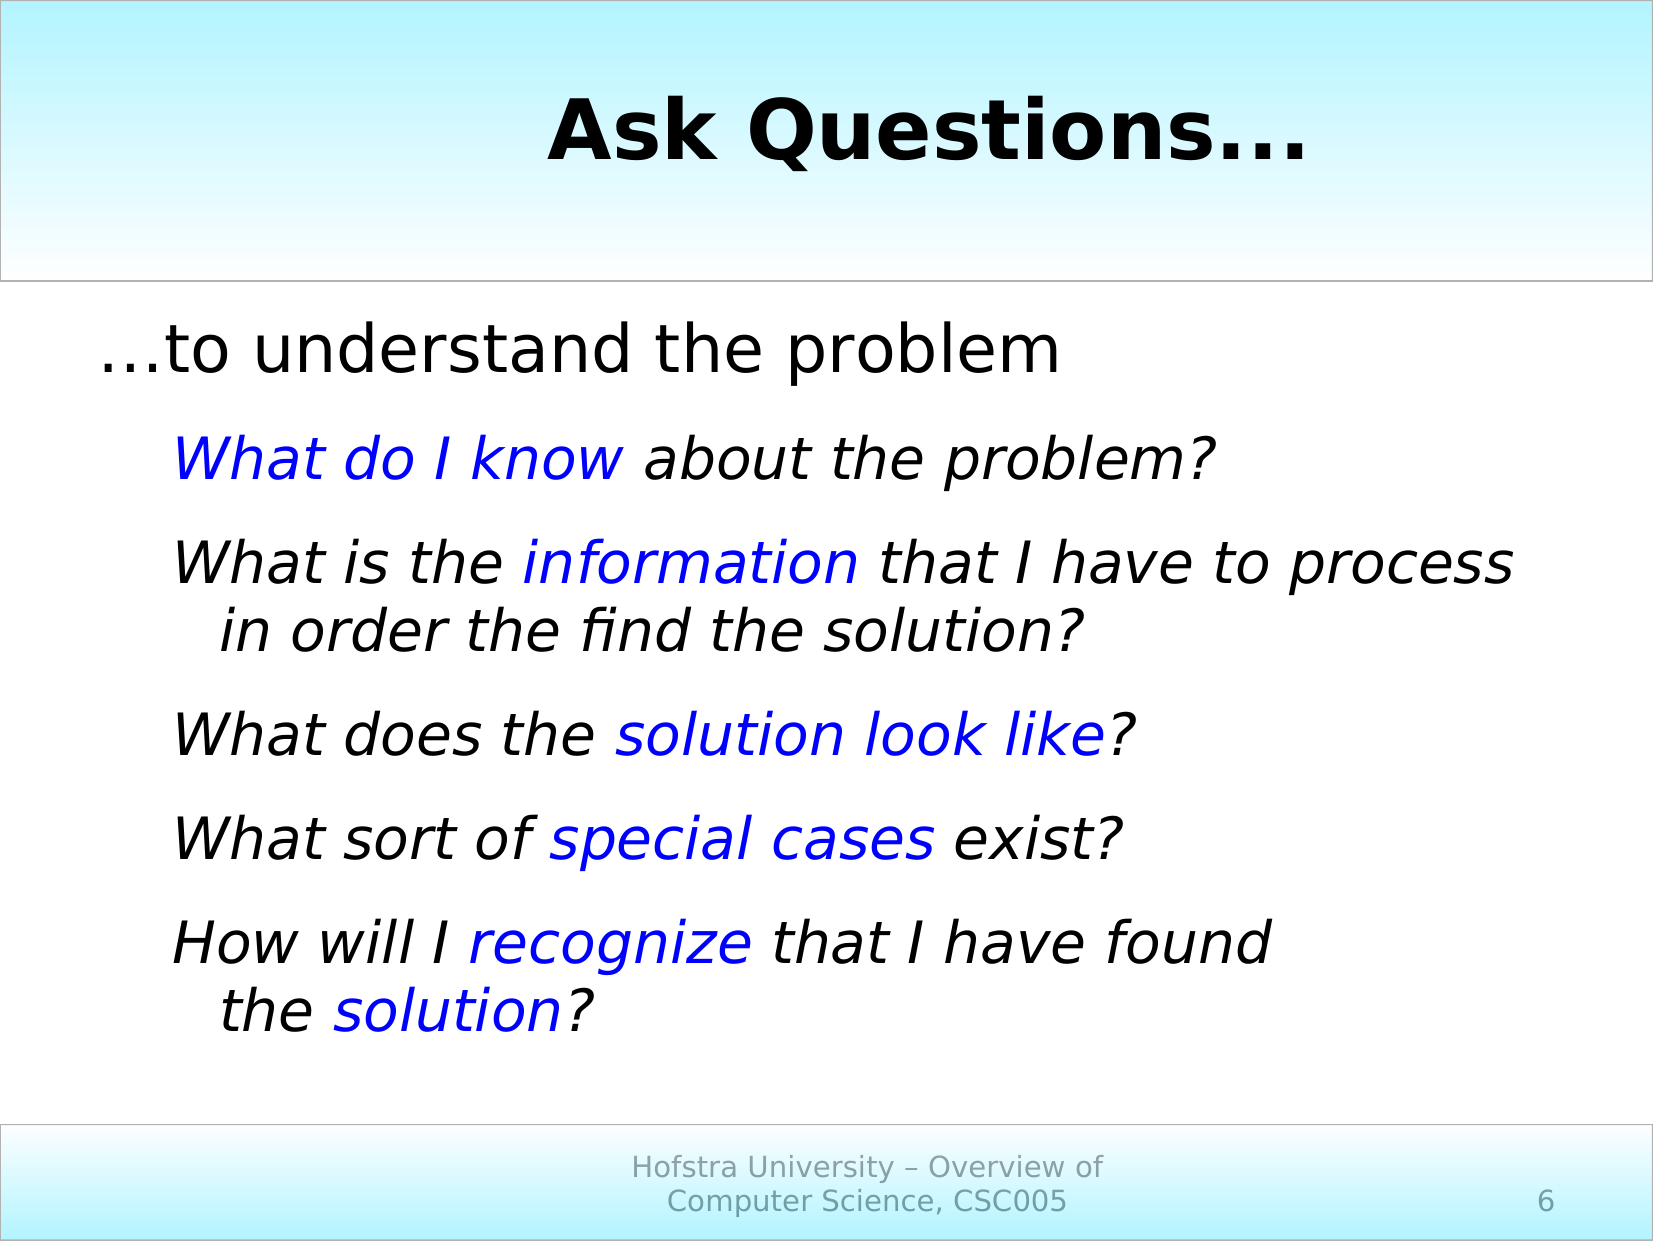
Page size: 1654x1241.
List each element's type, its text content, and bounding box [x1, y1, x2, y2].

title Ask Questions... [247, 27, 1612, 235]
list …to understand the problem What do I know about the problem? What is the information that I have to process in order the find the solution? What does the solution look like? What sort of special cases exist? How will I recognize that I have found the solution? [82, 303, 1571, 1150]
